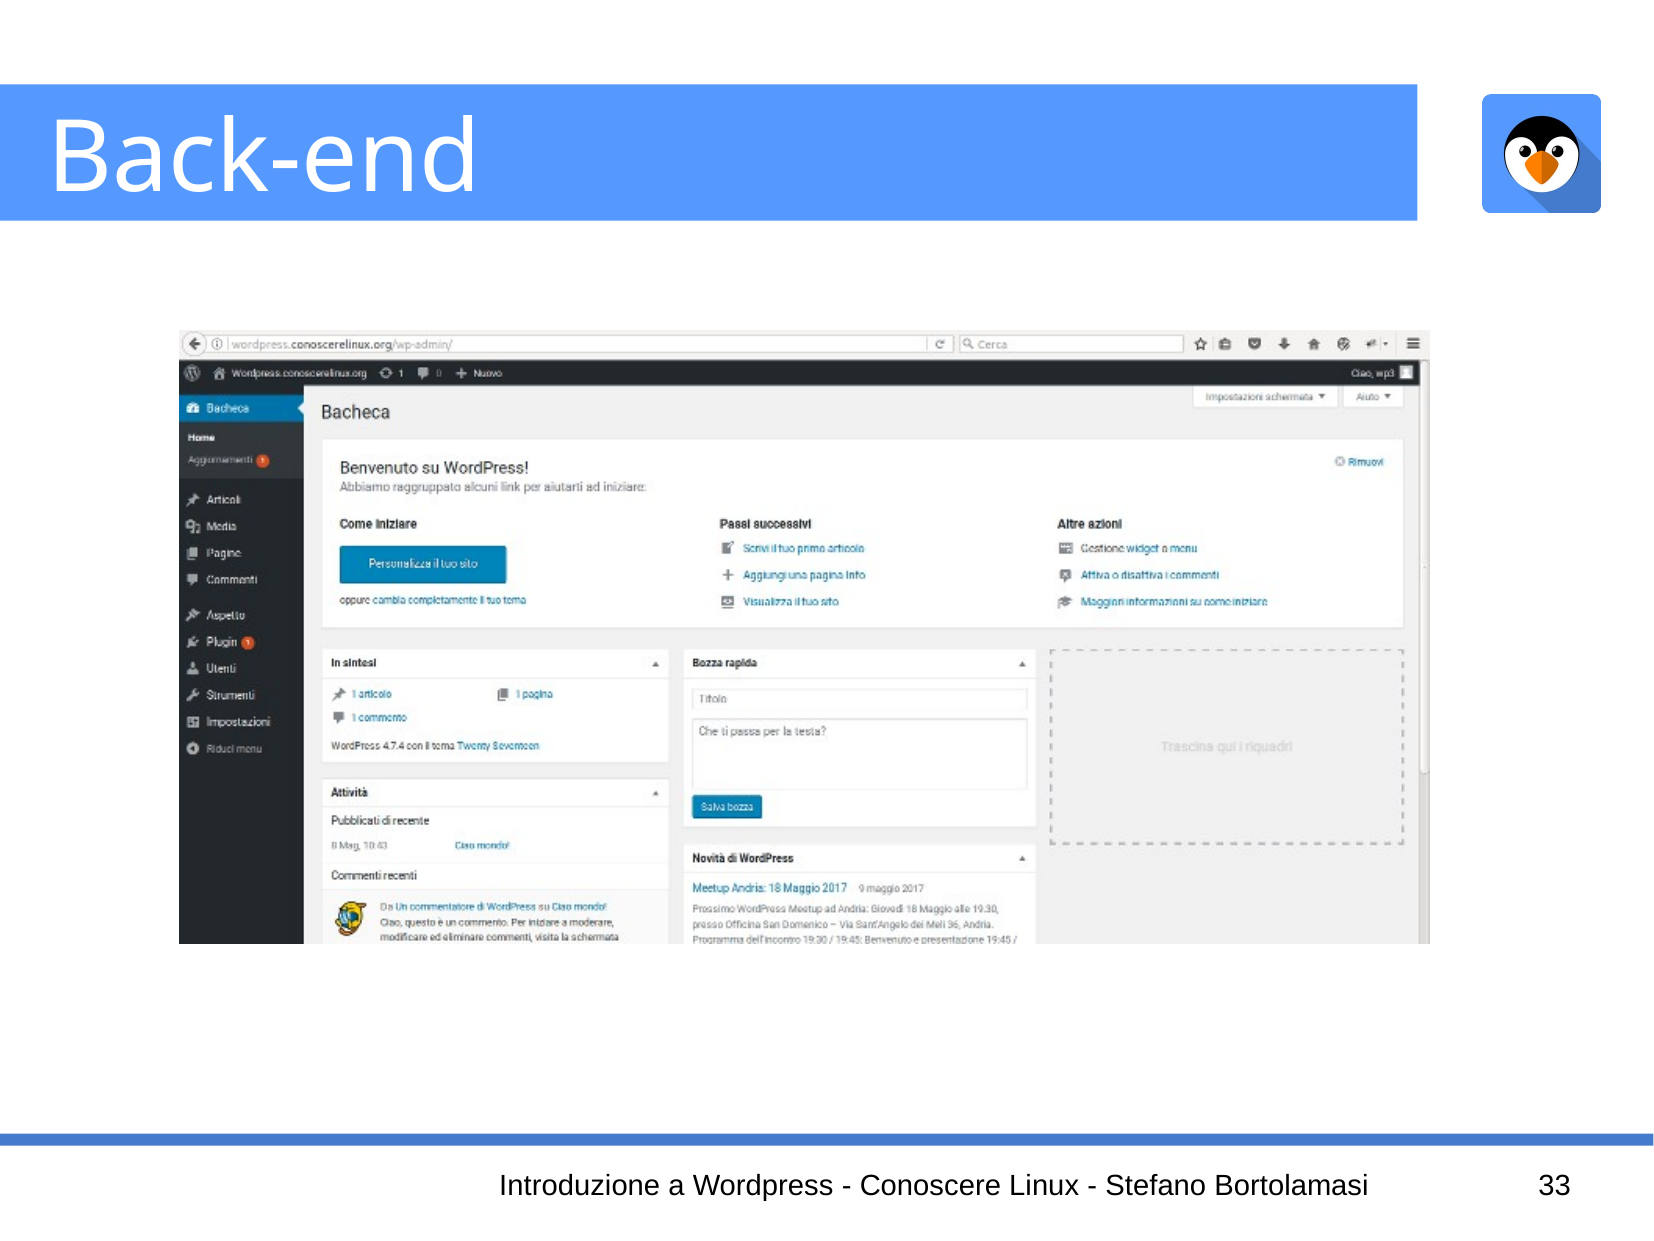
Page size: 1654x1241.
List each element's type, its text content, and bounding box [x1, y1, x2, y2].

picture [207, 404, 249, 413]
picture [179, 330, 1430, 944]
title Back-end [0, 91, 1418, 214]
picture [1482, 94, 1601, 213]
picture [187, 402, 200, 414]
